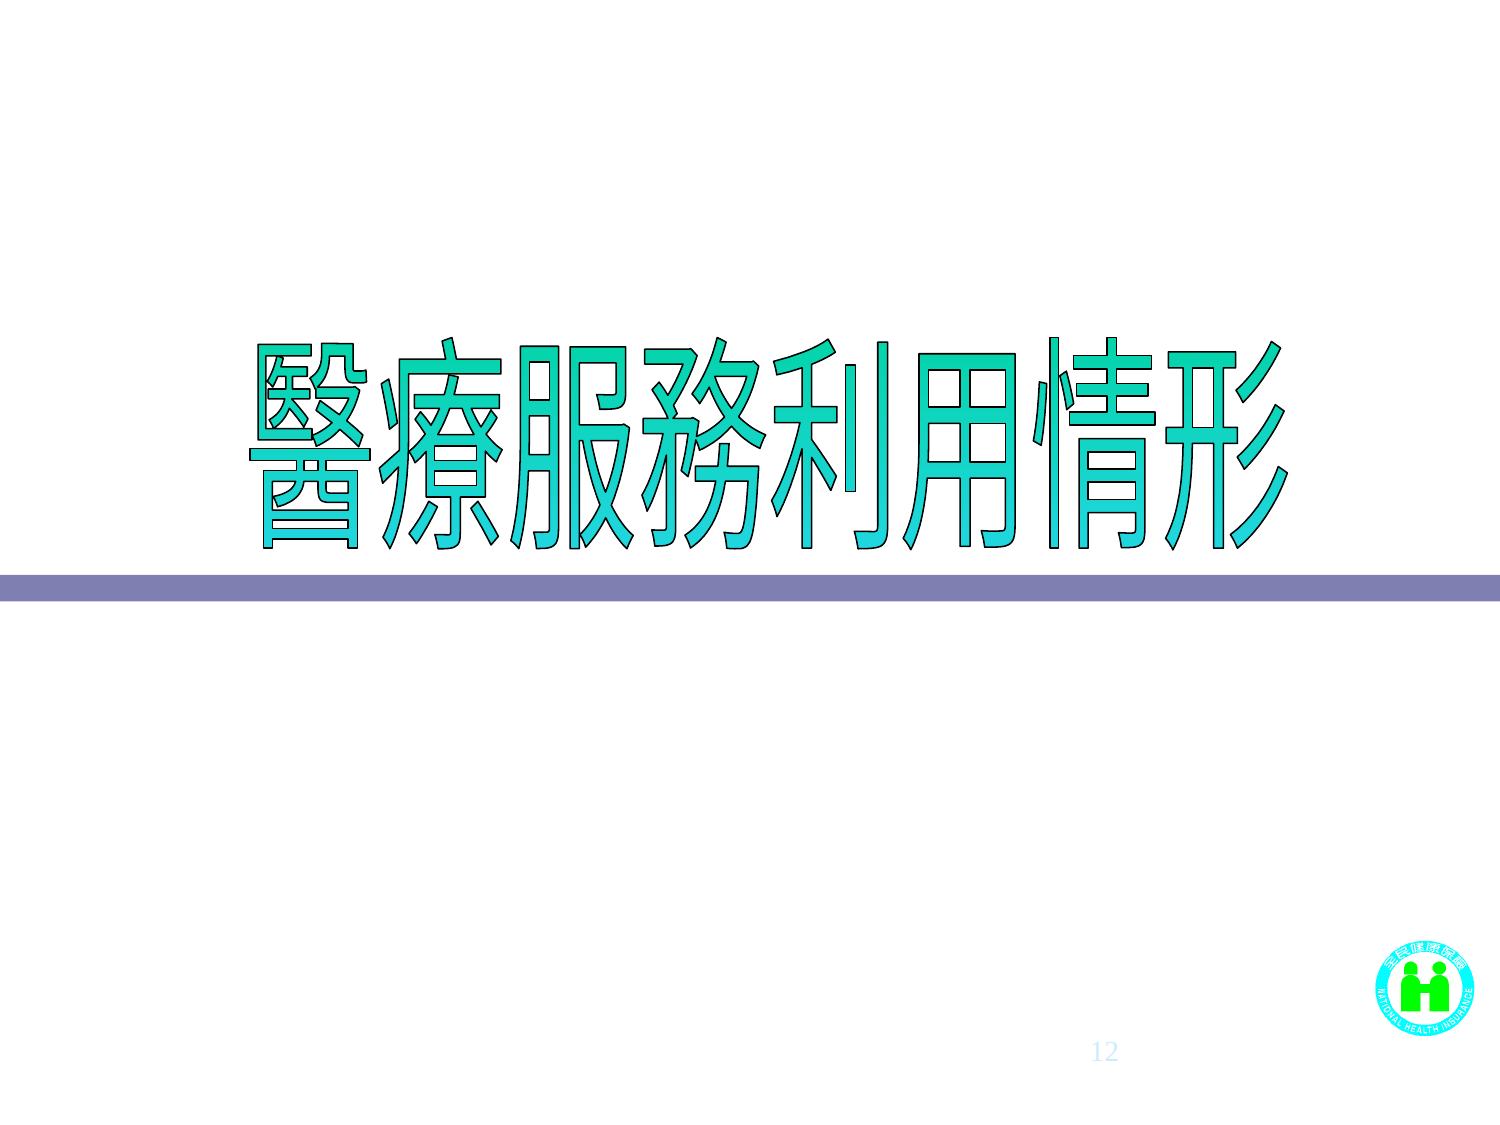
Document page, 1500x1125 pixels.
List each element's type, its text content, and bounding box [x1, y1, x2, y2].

text_box 醫療服務利用情形 [1230, 466, 1288, 549]
text_box 醫療服務利用情形 [845, 365, 856, 492]
text_box 醫療服務利用情形 [1069, 337, 1156, 426]
text_box 醫療服務利用情形 [1165, 351, 1238, 550]
text_box 醫療服務利用情形 [510, 346, 559, 549]
text_box 醫療服務利用情形 [258, 343, 367, 447]
text_box 醫療服務利用情形 [249, 448, 370, 549]
text_box 醫療服務利用情形 [381, 379, 398, 430]
text_box 醫療服務利用情形 [854, 342, 888, 549]
text_box 醫療服務利用情形 [1079, 438, 1145, 549]
text_box 醫療服務利用情形 [1049, 337, 1074, 549]
text_box 醫療服務利用情形 [379, 337, 503, 549]
text_box [1074, 1025, 1388, 1101]
text_box 醫療服務利用情形 [903, 353, 1016, 550]
text_box 醫療服務利用情形 [684, 443, 759, 549]
text_box 醫療服務利用情形 [771, 339, 837, 549]
text_box 醫療服務利用情形 [1033, 381, 1047, 446]
text_box 醫療服務利用情形 [1237, 404, 1285, 470]
text_box 醫療服務利用情形 [570, 346, 634, 549]
text_box 醫療服務利用情形 [641, 337, 766, 547]
text_box 醫療服務利用情形 [408, 501, 438, 544]
text_box 醫療服務利用情形 [470, 501, 499, 545]
text_box 醫療服務利用情形 [1235, 341, 1281, 403]
